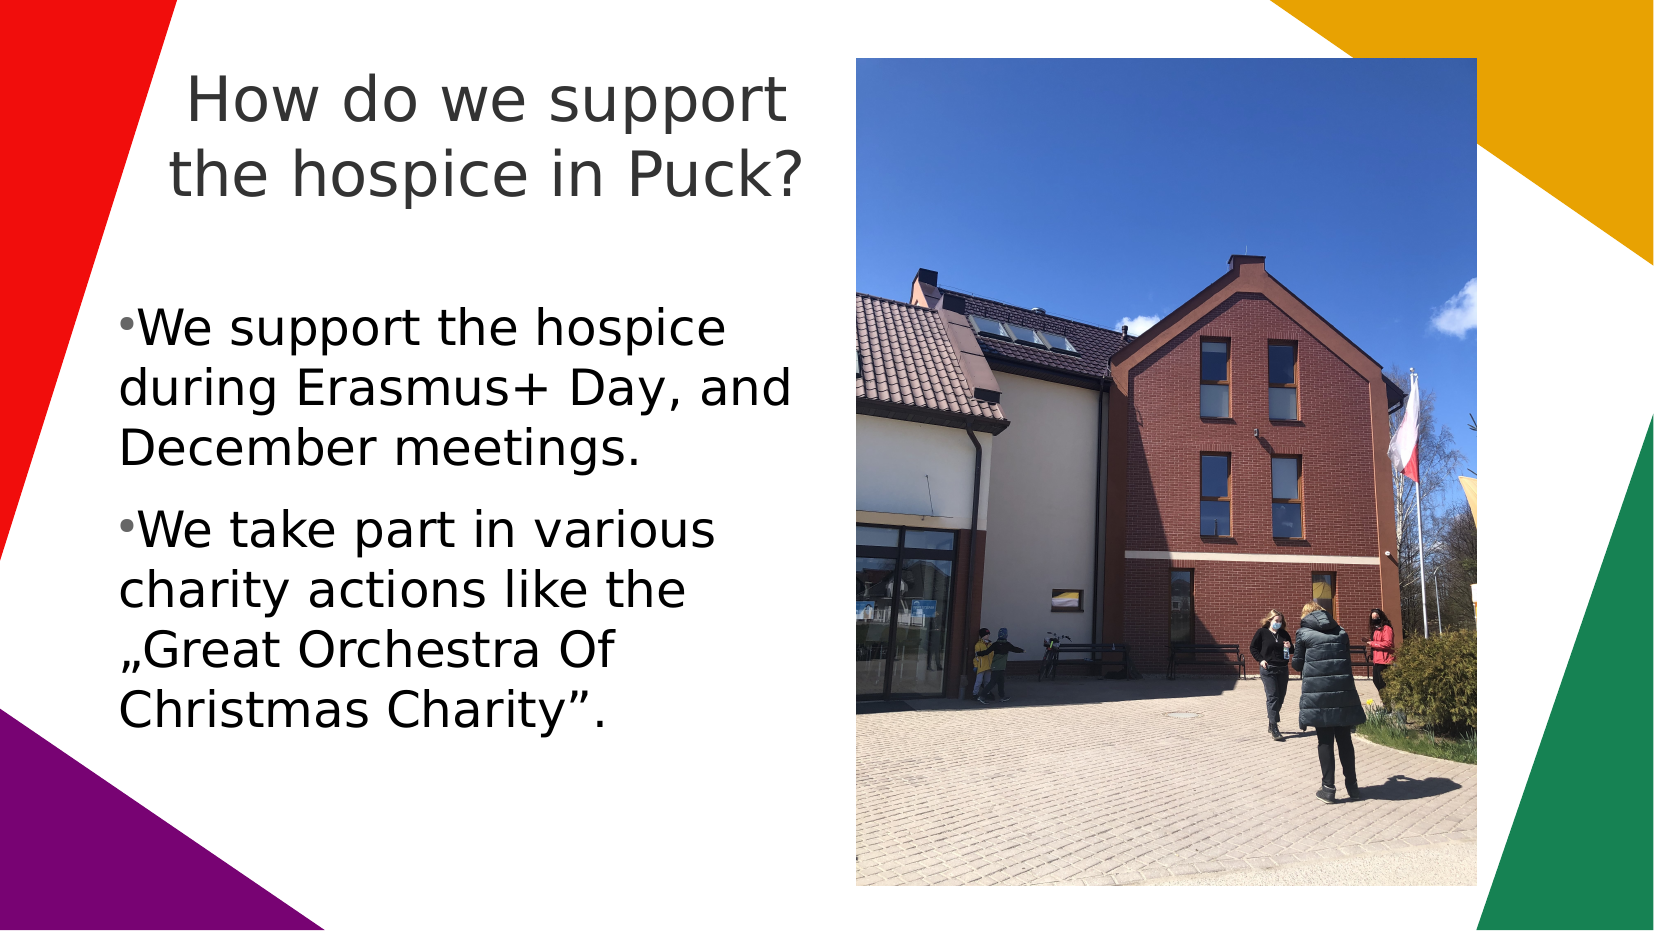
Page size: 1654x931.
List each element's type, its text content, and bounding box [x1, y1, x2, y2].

list We support the hospice during Erasmus+ Day, and December meetings. We take part in various charity actions like the „Great Orchestra Of Christmas Charity”. [118, 295, 856, 739]
title How do we support the hospice in Puck? [147, 61, 827, 207]
picture [856, 58, 1477, 886]
text_box [1210, 856, 1595, 916]
